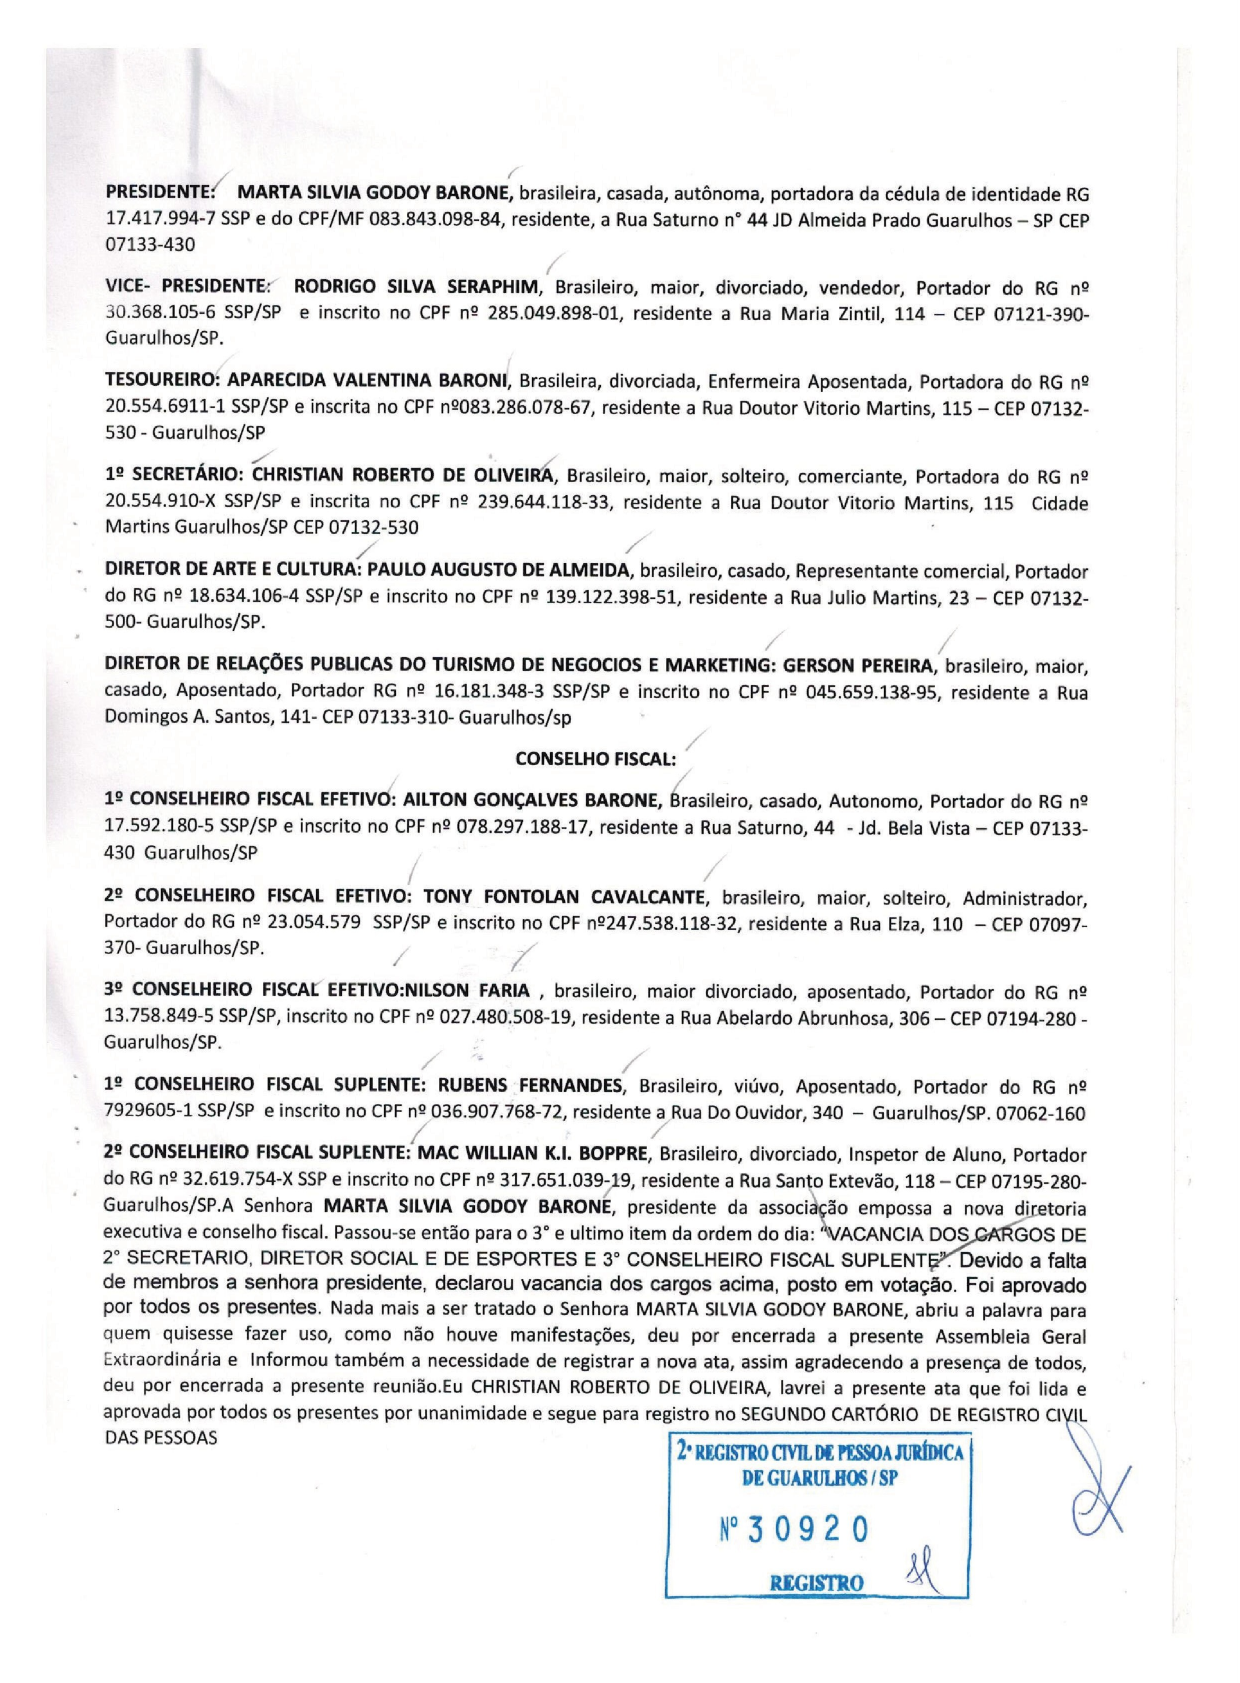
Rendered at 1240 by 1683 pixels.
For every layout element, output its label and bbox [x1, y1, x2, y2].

text_box [0, 0, 1238, 1681]
